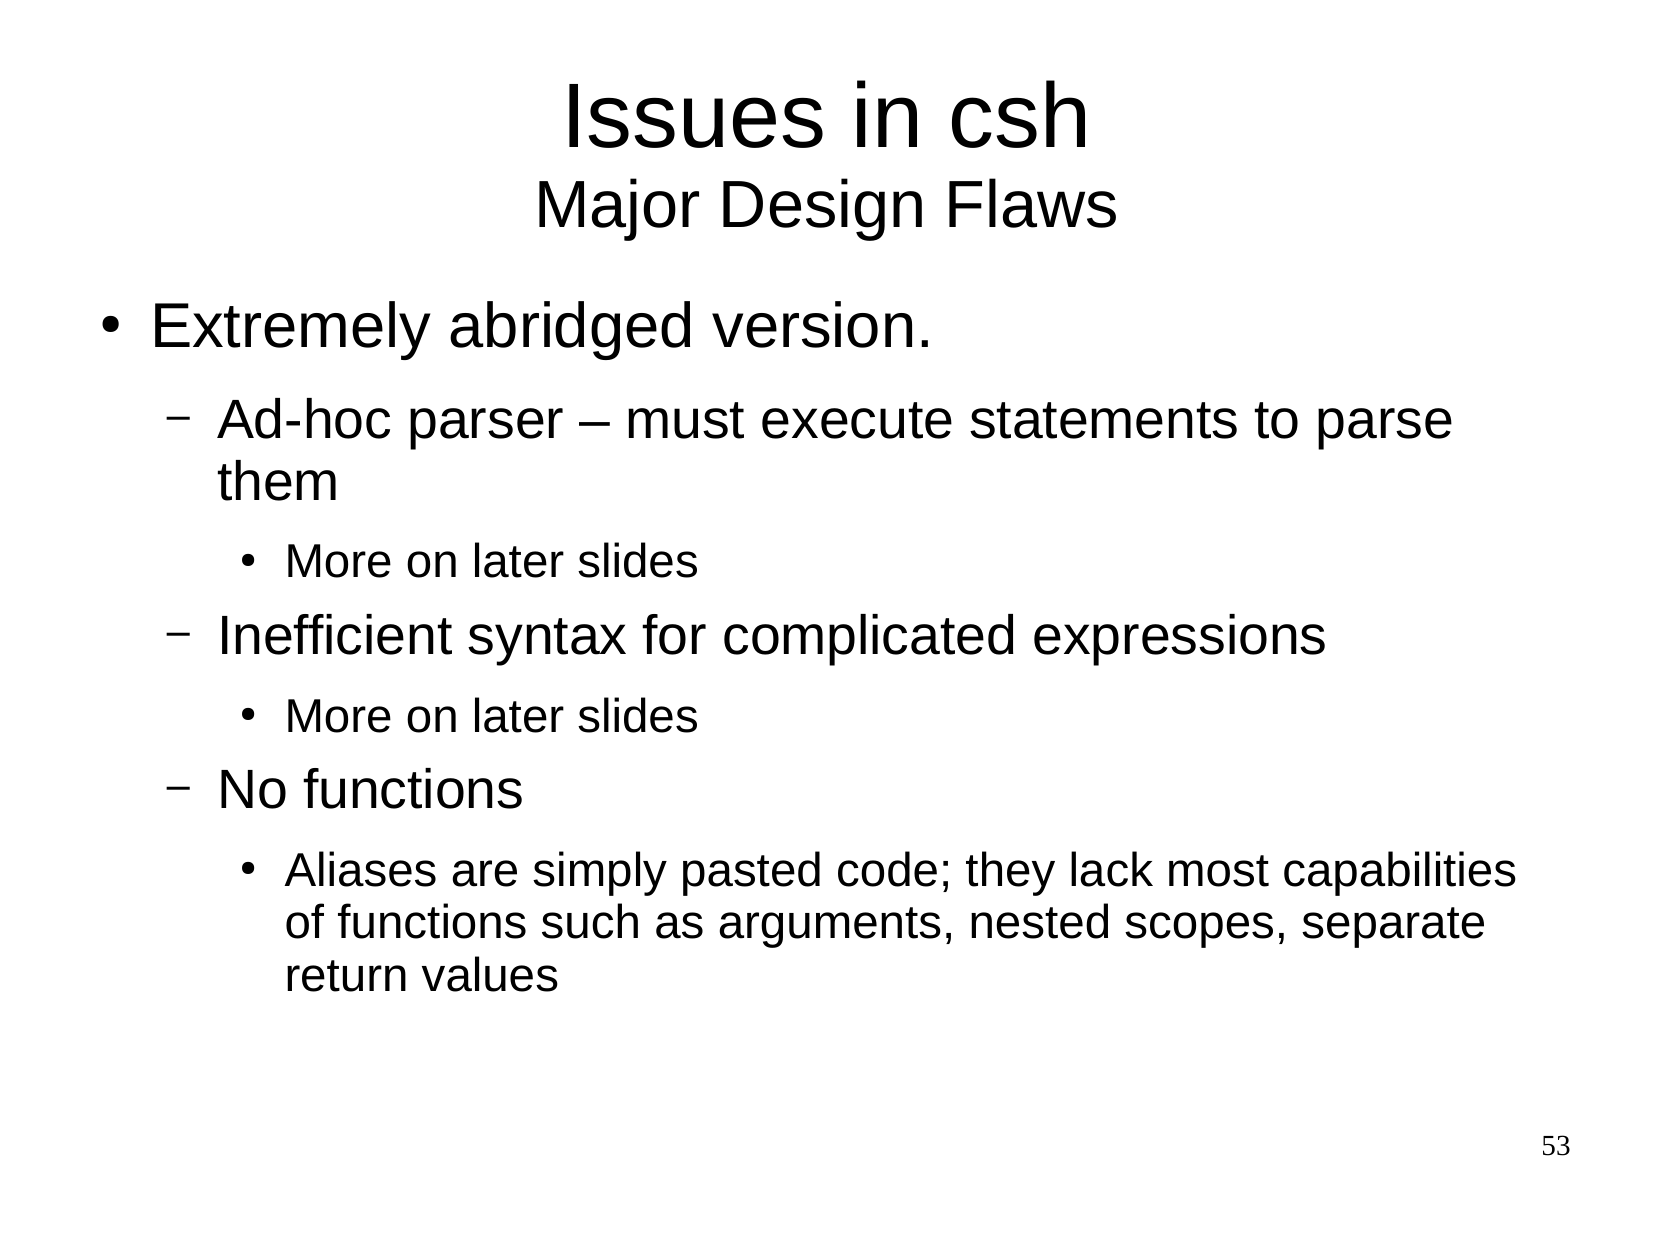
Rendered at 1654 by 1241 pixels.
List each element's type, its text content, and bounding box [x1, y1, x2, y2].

list Extremely abridged version. Ad-hoc parser – must execute statements to parse them More on later slides Inefficient syntax for complicated expressions More on later slides No functions Aliases are simply pasted code; they lack most capabilities of functions such as arguments, nested scopes, separate return values [82, 290, 1571, 1010]
title Issues in csh Major Design Flaws [82, 49, 1571, 257]
